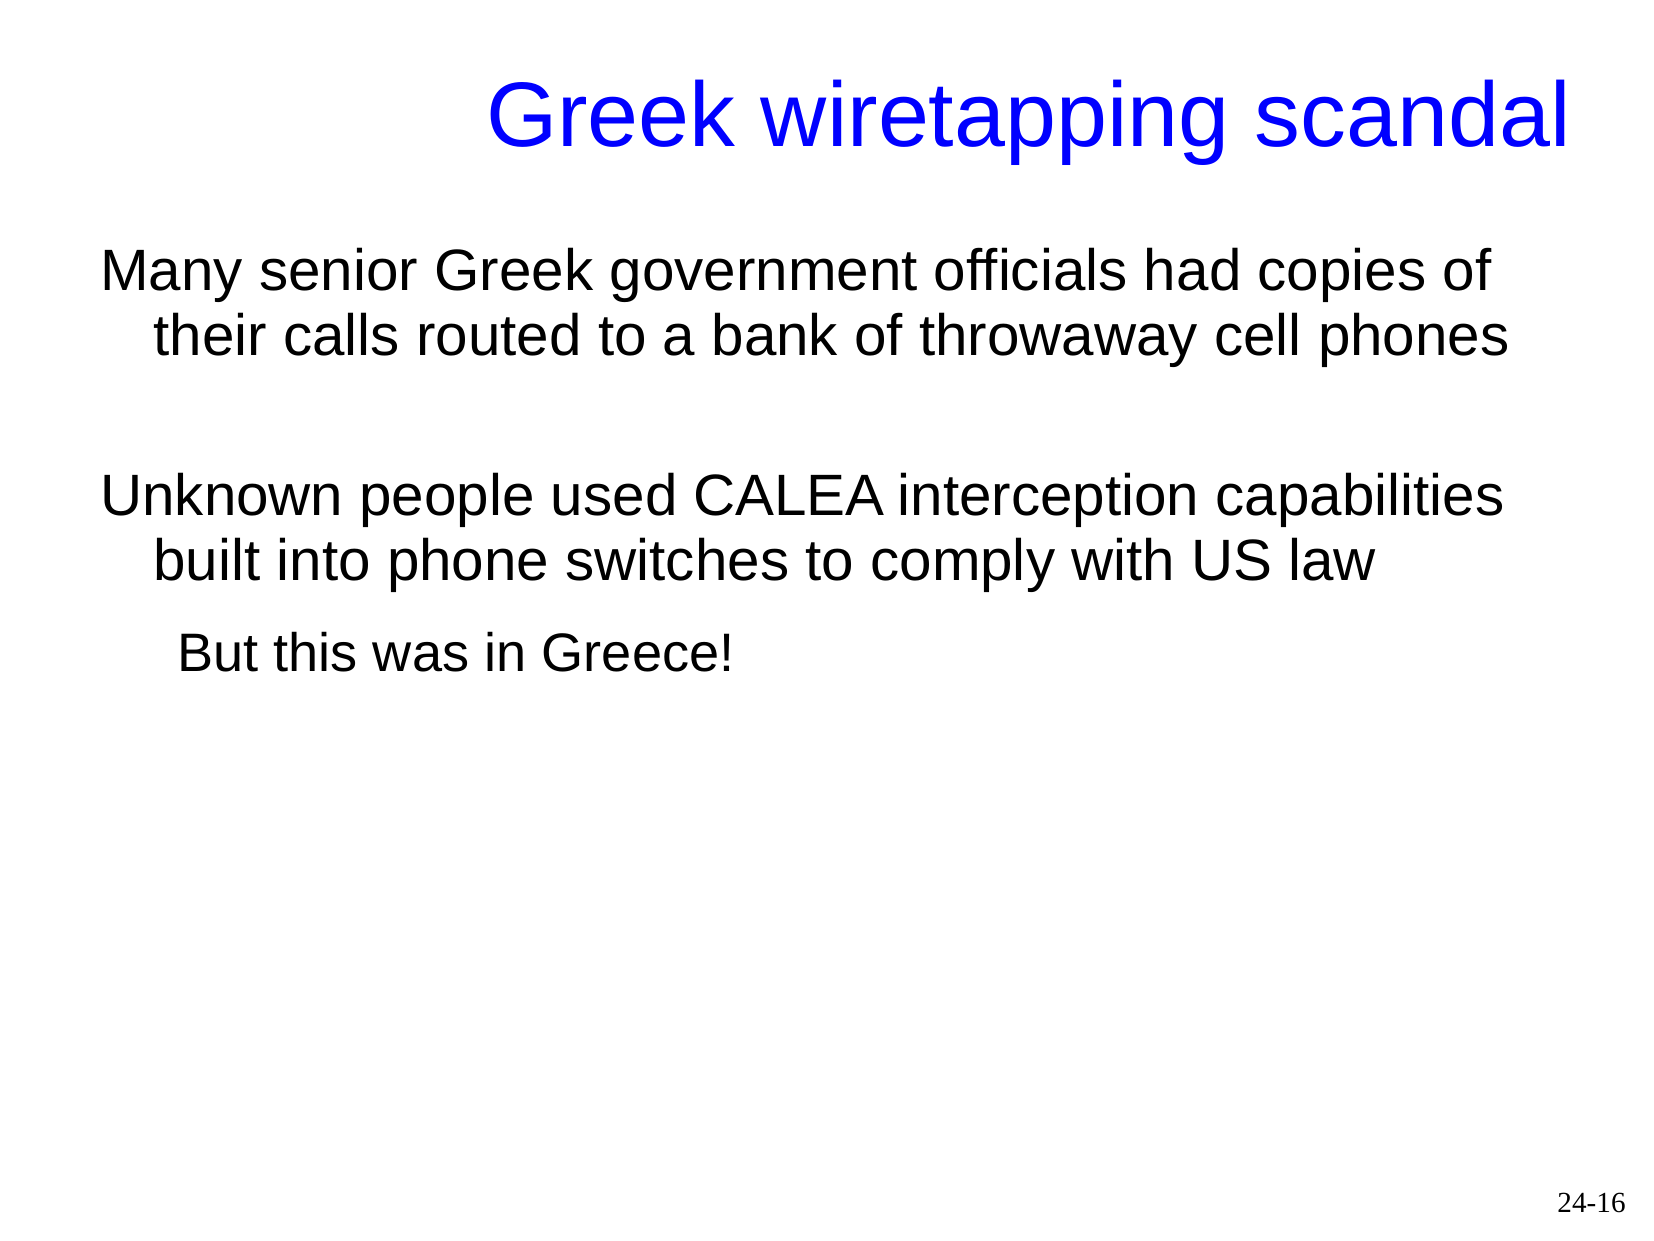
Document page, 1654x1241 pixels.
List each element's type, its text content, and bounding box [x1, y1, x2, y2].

title Greek wiretapping scandal [84, 11, 1573, 219]
list Many senior Greek government officials had copies of their calls routed to a bank of throwaway cell phones Unknown people used CALEA interception capabilities built into phone switches to comply with US law But this was in Greece! [82, 237, 1571, 1171]
